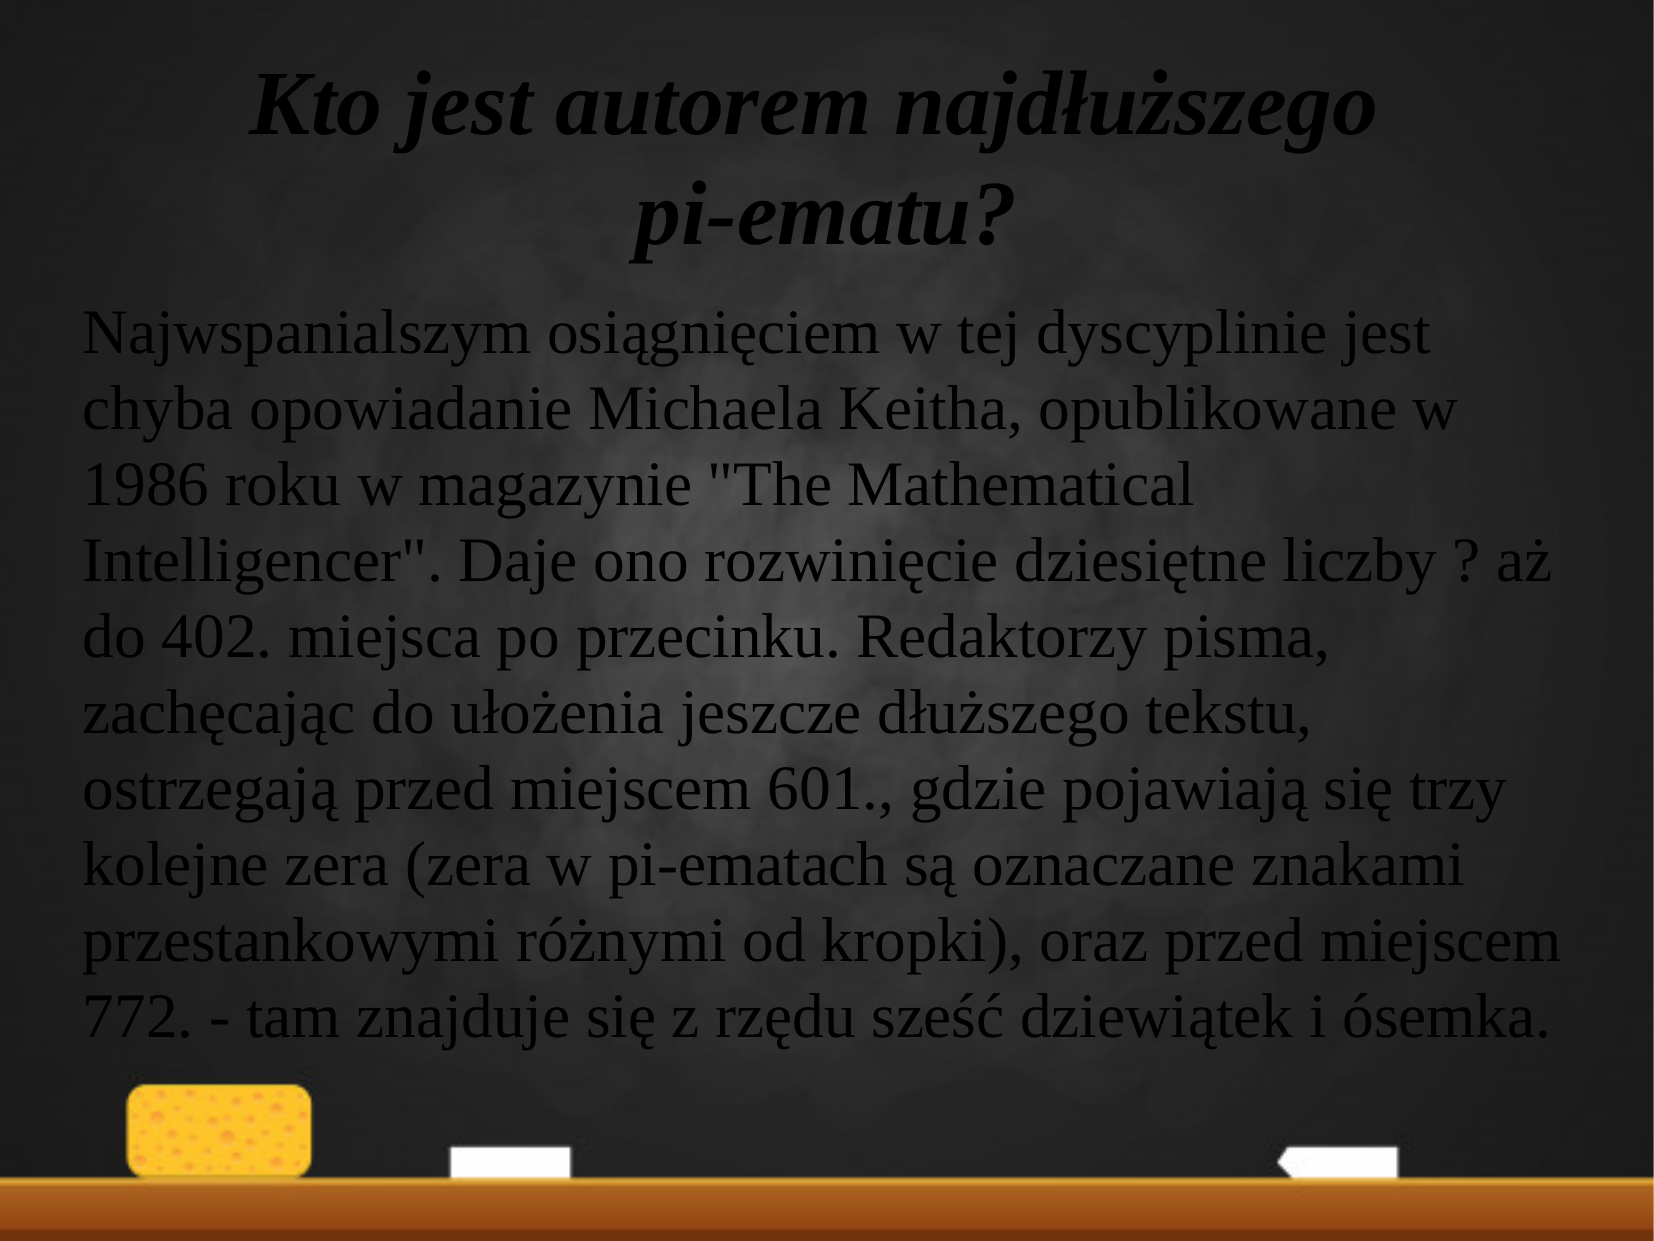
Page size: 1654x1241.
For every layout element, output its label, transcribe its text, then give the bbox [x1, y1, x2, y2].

title Kto jest autorem najdłuższego pi-ematu? [82, 49, 1571, 257]
list Najwspanialszym osiągnięciem w tej dyscyplinie jest chyba opowiadanie Michaela Keitha, opublikowane w 1986 roku w magazynie "The Mathematical Intelligencer". Daje ono rozwinięcie dziesiętne liczby ? aż do 402. miejsca po przecinku. Redaktorzy pisma, zachęcając do ułożenia jeszcze dłuższego tekstu, ostrzegają przed miejscem 601., gdzie pojawiają się trzy kolejne zera (zera w pi-ematach są oznaczane znakami przestankowymi różnymi od kropki), oraz przed miejscem 772. - tam znajduje się z rzędu sześć dziewiątek i ósemka. [82, 290, 1571, 1109]
